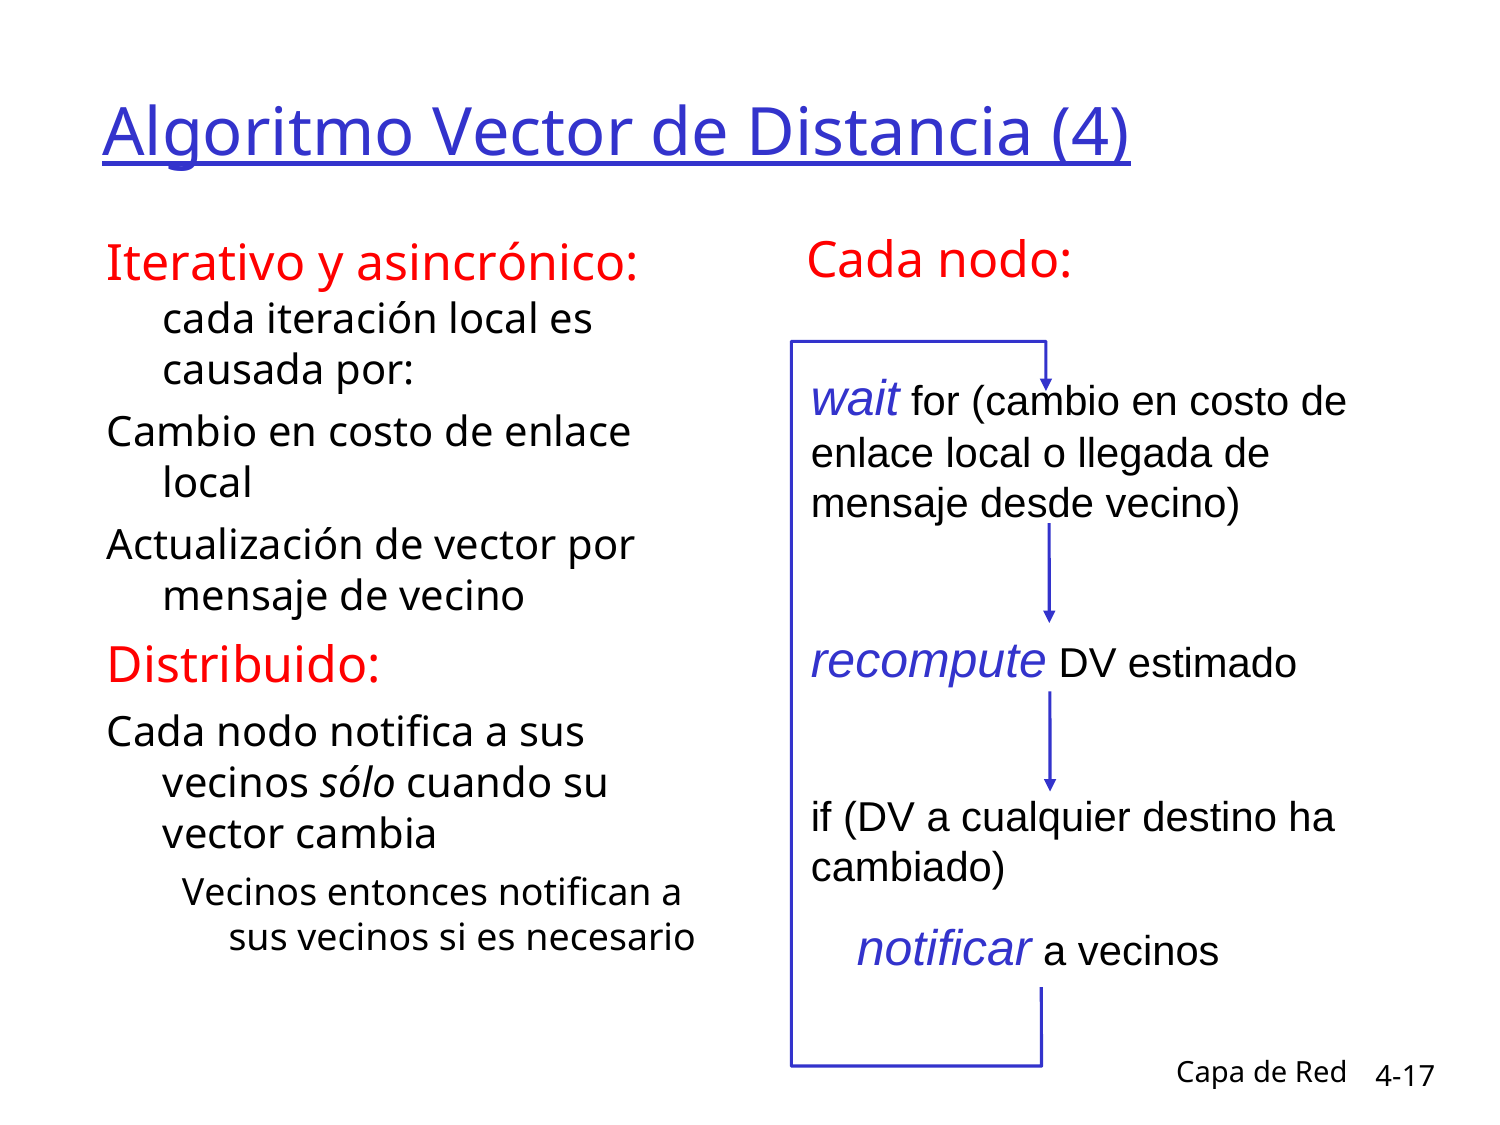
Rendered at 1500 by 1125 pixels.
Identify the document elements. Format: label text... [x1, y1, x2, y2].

title Algoritmo Vector de Distancia (4) [87, 37, 1363, 225]
list Iterativo y asincrónico: cada iteración local es causada por: Cambio en costo de enlace local Actualización de vector por mensaje de vecino Distribuido: Cada nodo notifica a sus vecinos sólo cuando su vector cambia Vecinos entonces notifican a sus vecinos si es necesario [92, 223, 713, 1037]
text_box Cada nodo: [791, 226, 1089, 296]
text_box wait for (cambio en costo de enlace local o llegada de mensaje desde vecino) recompute DV estimado if (DV a cualquier destino ha cambiado) notificar a vecinos [796, 272, 1374, 1060]
